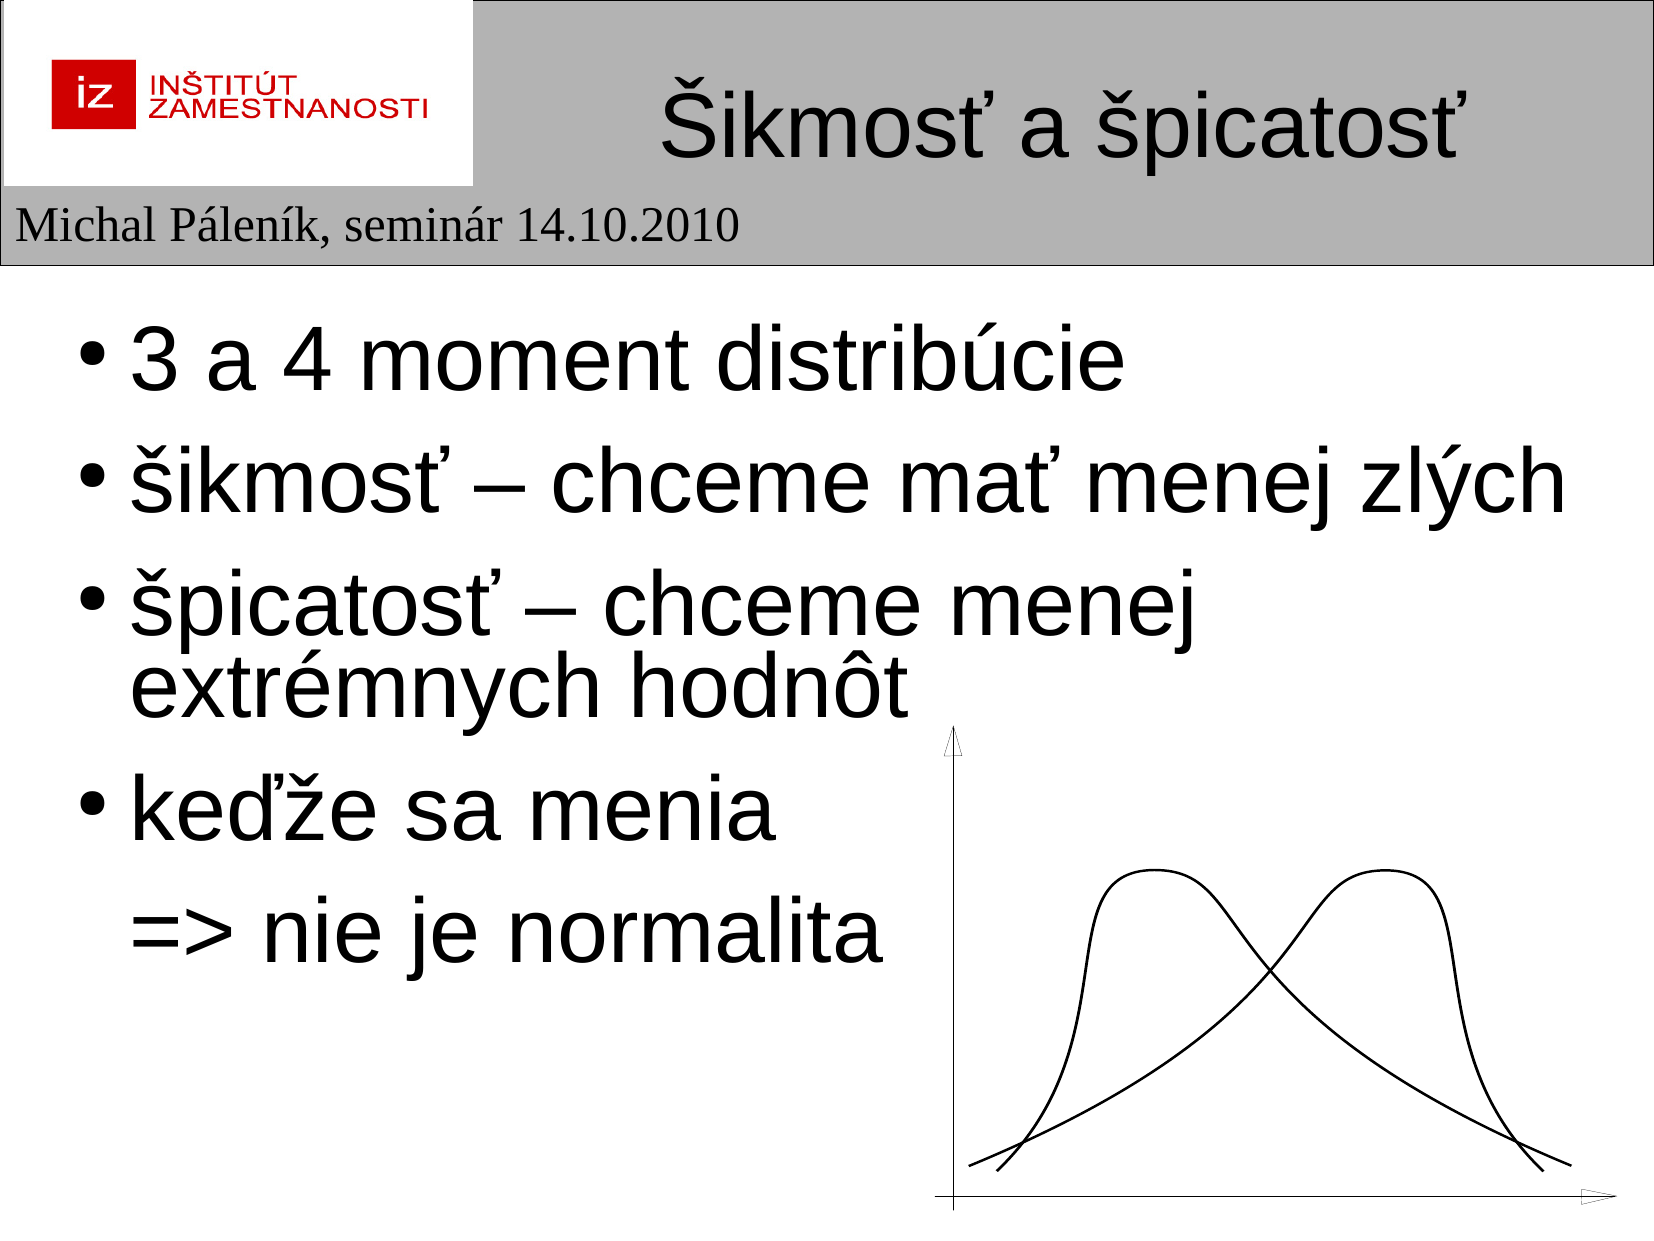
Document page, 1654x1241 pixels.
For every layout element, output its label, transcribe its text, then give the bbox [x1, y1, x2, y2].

list 3 a 4 moment distribúcie šikmosť – chceme mať menej zlých špicatosť – chceme menej extrémnych hodnôt keďže sa menia => nie je normalita [59, 324, 1625, 1167]
picture [885, 679, 1643, 1241]
title Šikmosť a špicatosť [561, 37, 1565, 229]
picture [4, 0, 473, 186]
